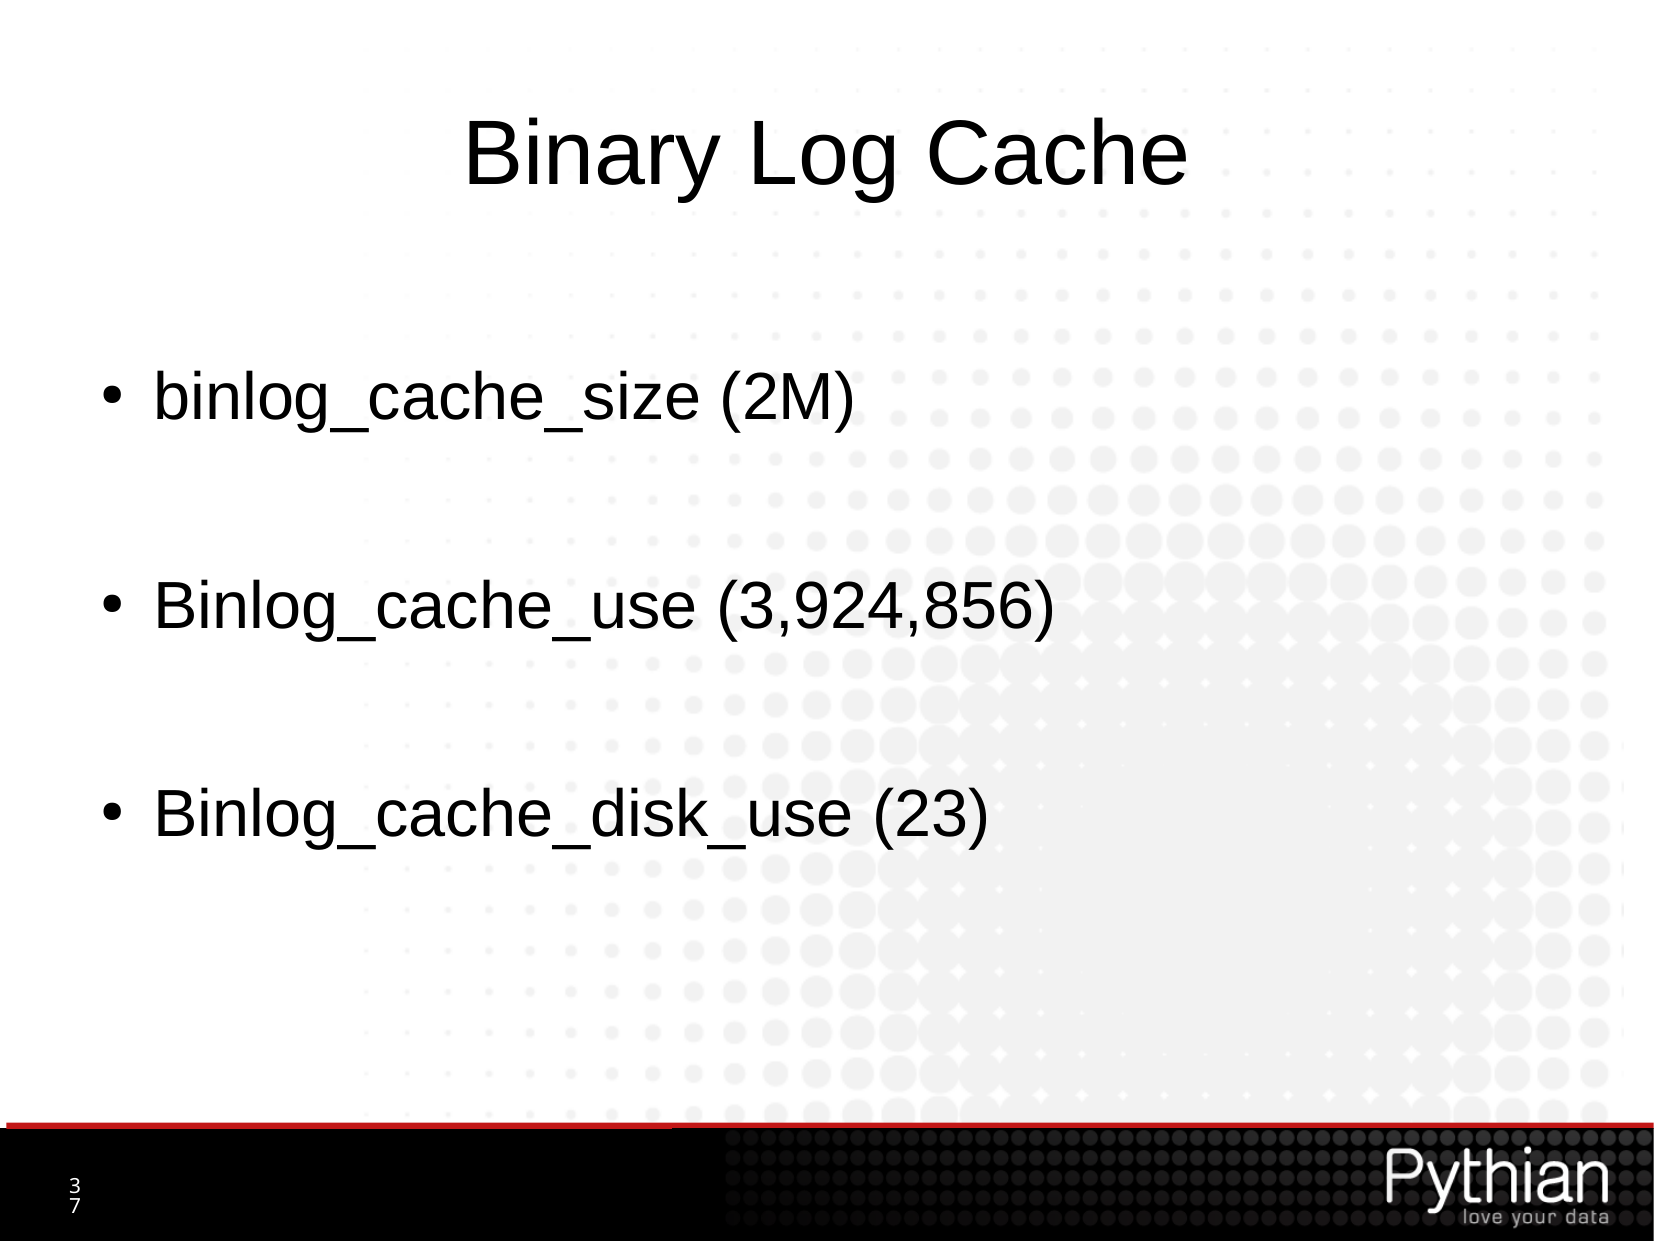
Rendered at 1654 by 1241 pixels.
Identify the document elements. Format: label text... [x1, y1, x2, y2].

title Binary Log Cache [82, 49, 1571, 254]
list binlog_cache_size (2M) Binlog_cache_use (3,924,856) Binlog_cache_disk_use (23) [82, 254, 1571, 1164]
picture [355, 46, 1624, 1122]
picture [672, 1128, 1654, 1241]
